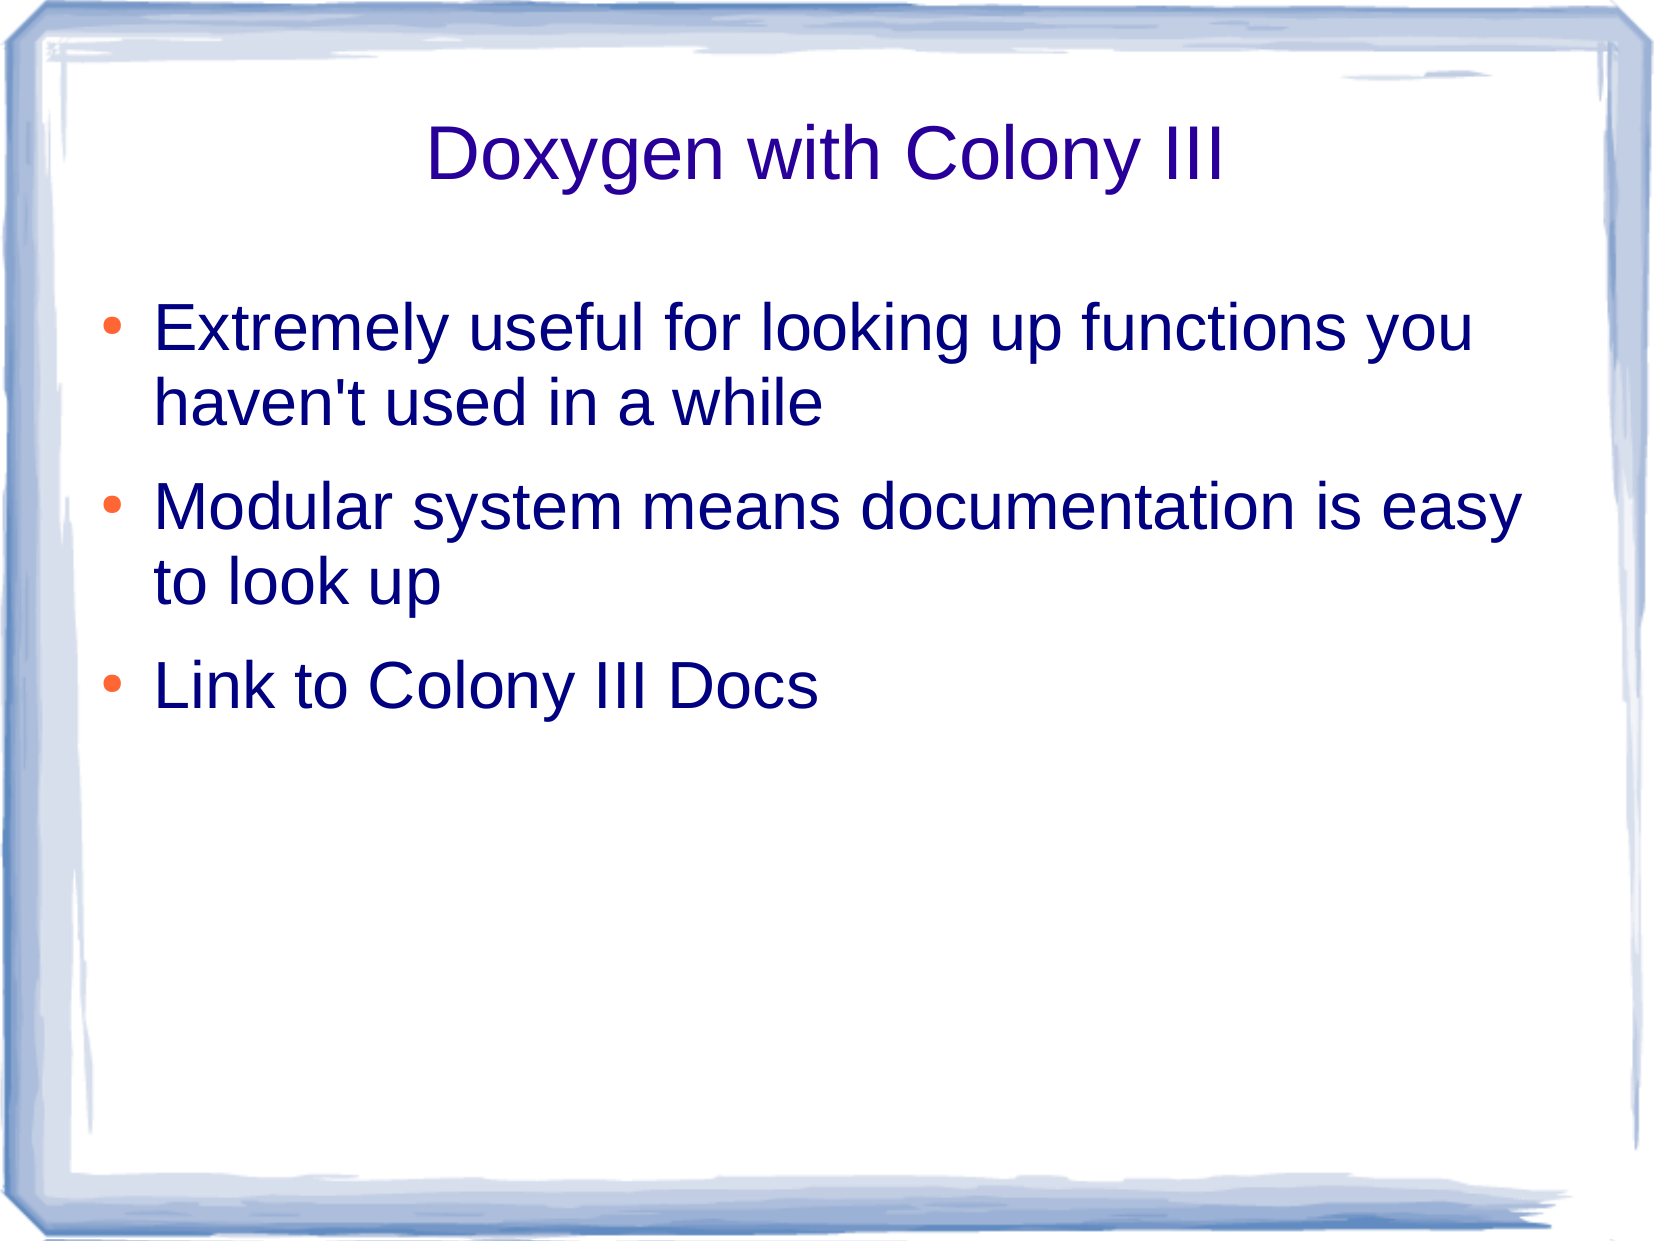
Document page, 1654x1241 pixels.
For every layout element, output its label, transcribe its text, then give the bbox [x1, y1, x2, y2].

title Doxygen with Colony III [82, 49, 1571, 257]
list Extremely useful for looking up functions you haven't used in a while Modular system means documentation is easy to look up Link to Colony III Docs [82, 290, 1571, 1109]
picture [0, 0, 1654, 1241]
